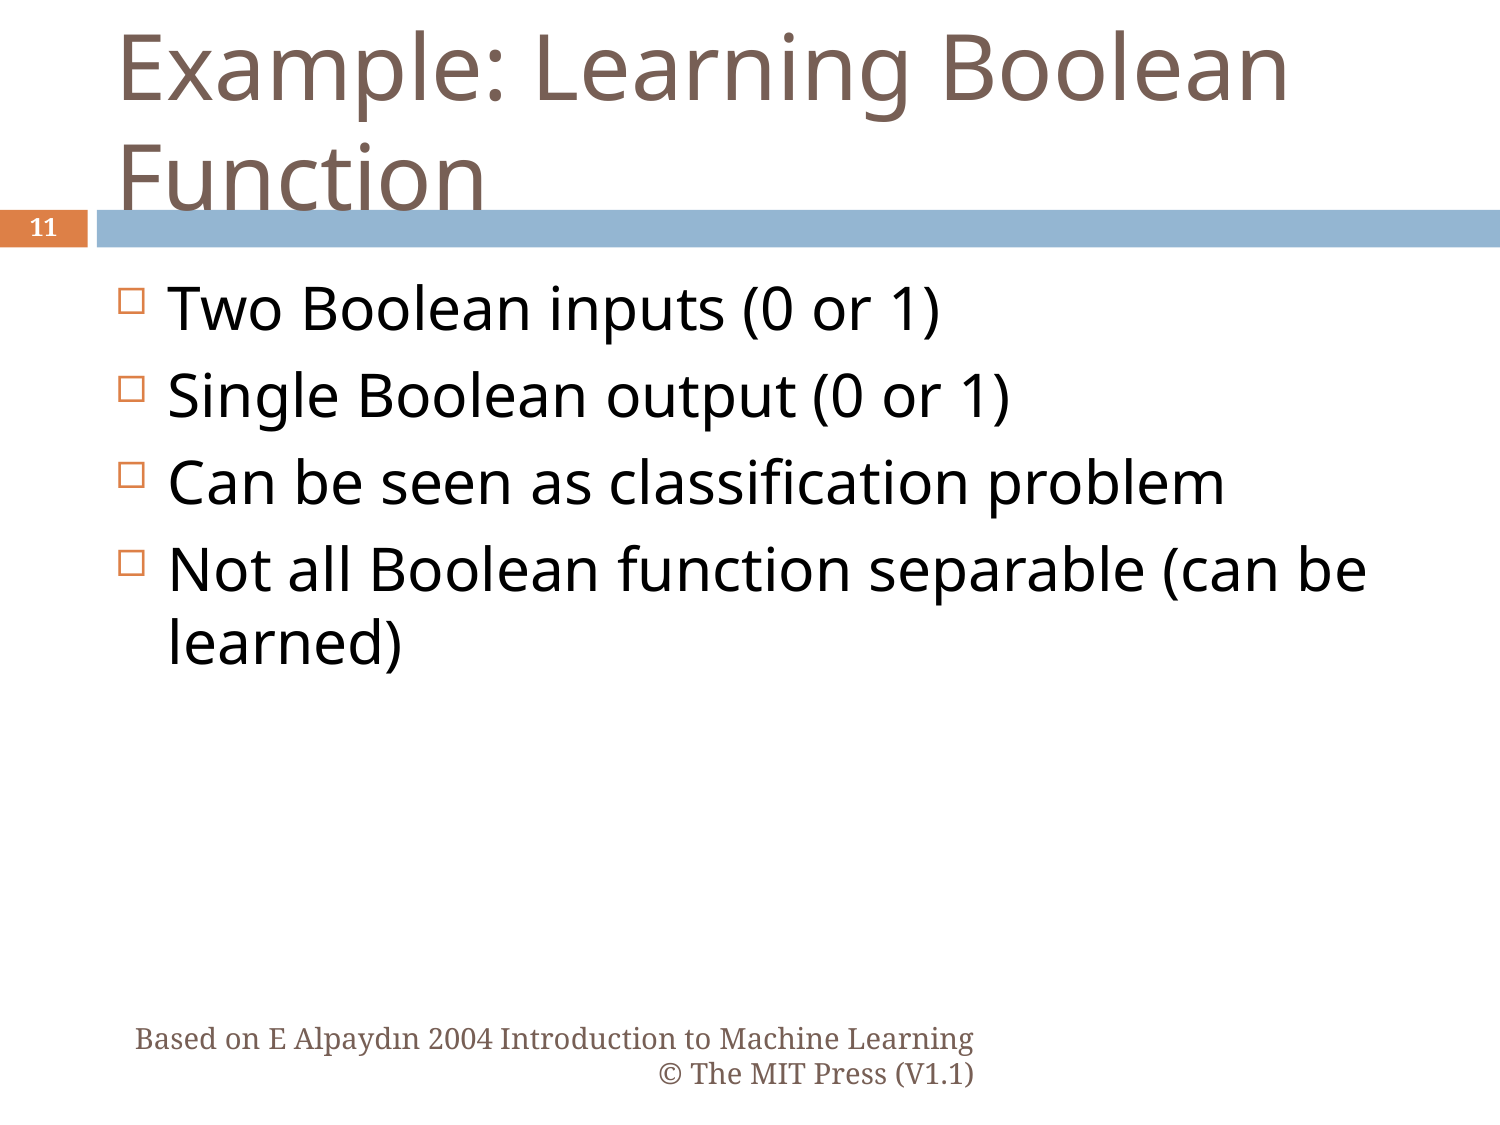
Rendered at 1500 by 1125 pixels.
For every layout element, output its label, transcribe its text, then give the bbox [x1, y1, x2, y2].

list Two Boolean inputs (0 or 1) Single Boolean output (0 or 1) Can be seen as classification problem Not all Boolean function separable (can be learned) [100, 262, 1438, 1001]
text_box <number> [0, 208, 88, 249]
title Example: Learning Boolean Function [100, 1, 1438, 237]
text_box Based on E Alpaydın 2004 Introduction to Machine Learning © The MIT Press (V1.1) [99, 1025, 990, 1085]
